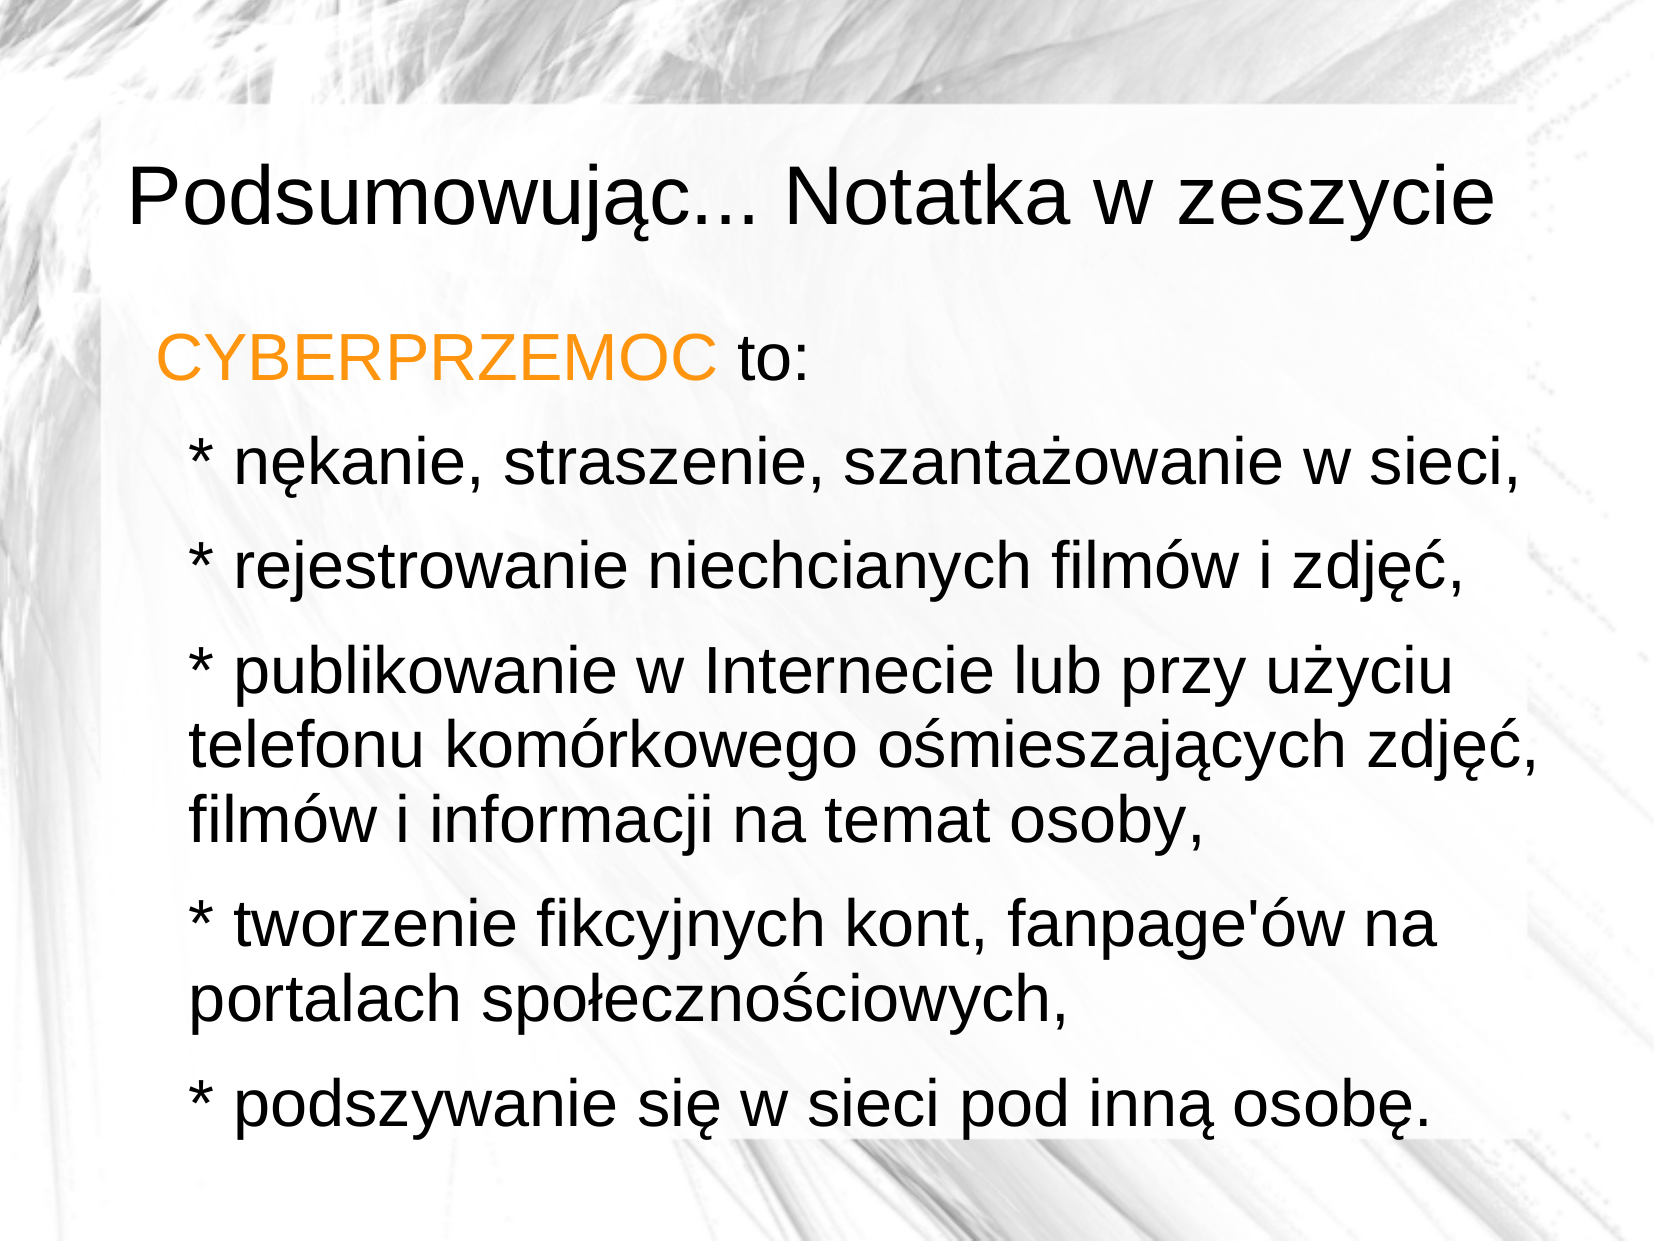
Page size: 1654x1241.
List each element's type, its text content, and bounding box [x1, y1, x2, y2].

picture [0, 0, 1654, 1241]
title Podsumowując... Notatka w zeszycie [118, 112, 1506, 281]
list CYBERPRZEMOC to: * nękanie, straszenie, szantażowanie w sieci, * rejestrowanie niechcianych filmów i zdjęć, * publikowanie w Internecie lub przy użyciu telefonu komórkowego ośmieszających zdjęć, filmów i informacji na temat osoby, * tworzenie fikcyjnych kont, fanpage'ów na portalach społecznościowych, * podszywanie się w sieci pod inną osobę. [118, 319, 1571, 1241]
